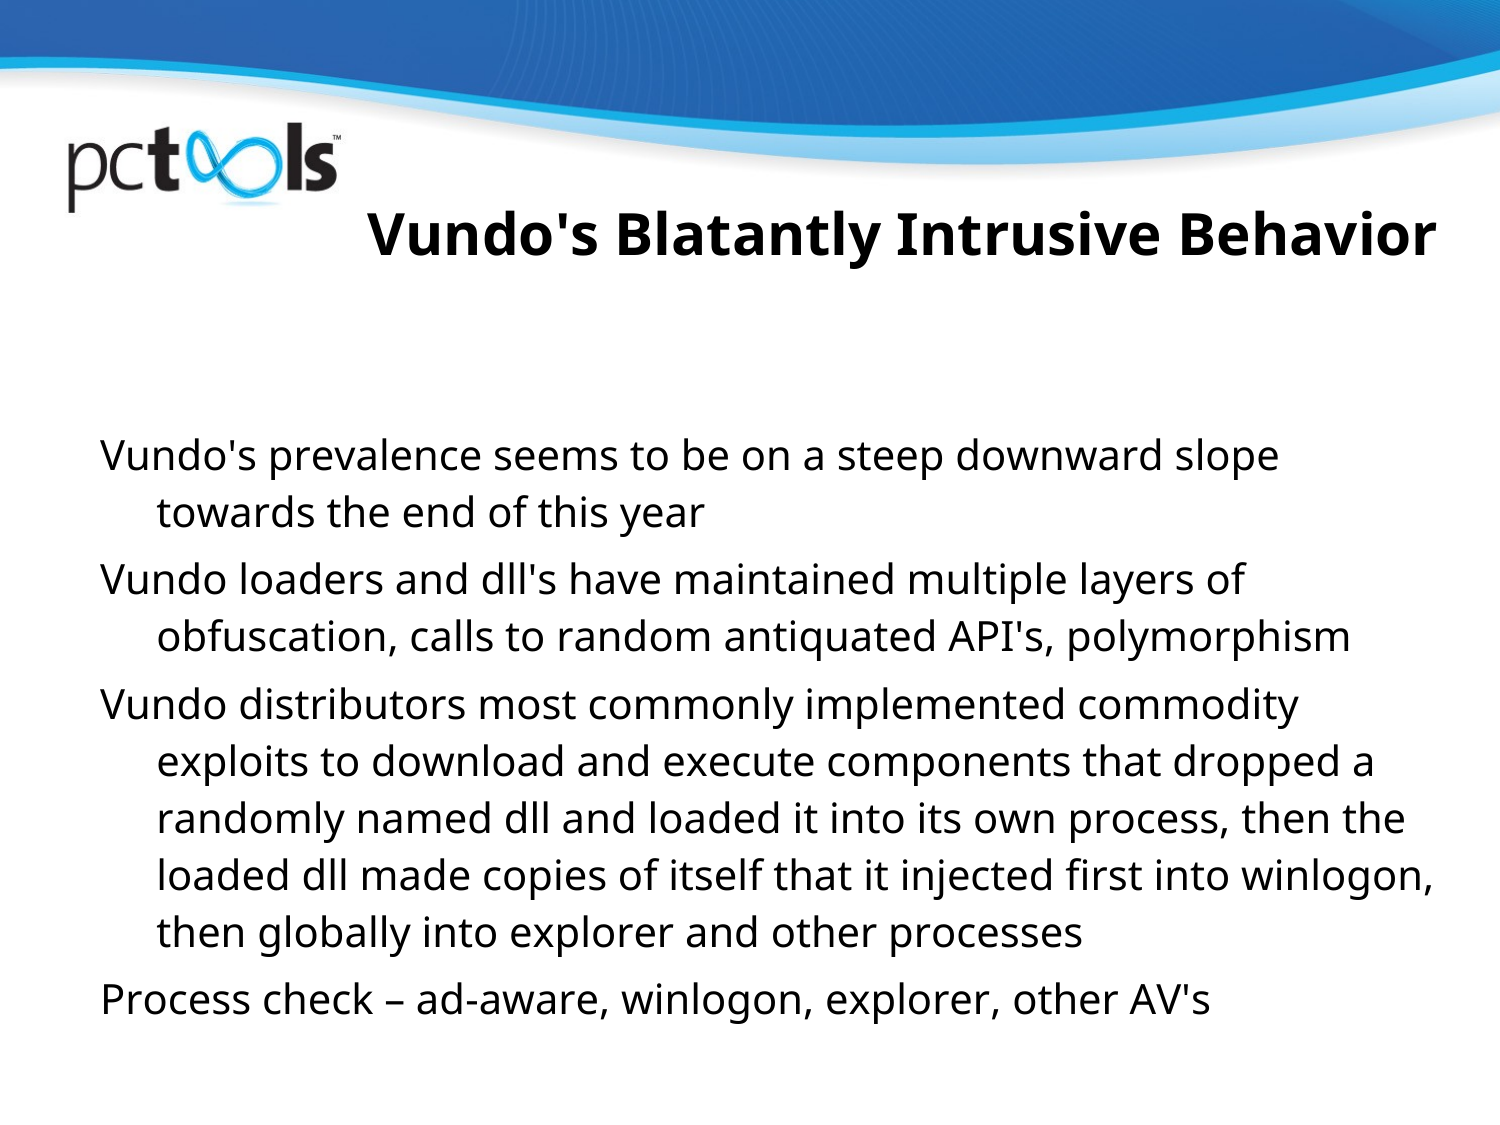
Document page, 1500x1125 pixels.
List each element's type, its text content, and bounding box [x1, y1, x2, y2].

picture [0, 0, 1500, 222]
picture [194, 138, 207, 146]
list Vundo's prevalence seems to be on a steep downward slope towards the end of this year Vundo loaders and dll's have maintained multiple layers of obfuscation, calls to random antiquated API's, polymorphism Vundo distributors most commonly implemented commodity exploits to download and execute components that dropped a randomly named dll and loaded it into its own process, then the loaded dll made copies of itself that it injected first into winlogon, then globally into explorer and other processes Process check – ad-aware, winlogon, explorer, other AV's [100, 290, 1451, 1019]
title Vundo's Blatantly Intrusive Behavior [88, 146, 1439, 319]
